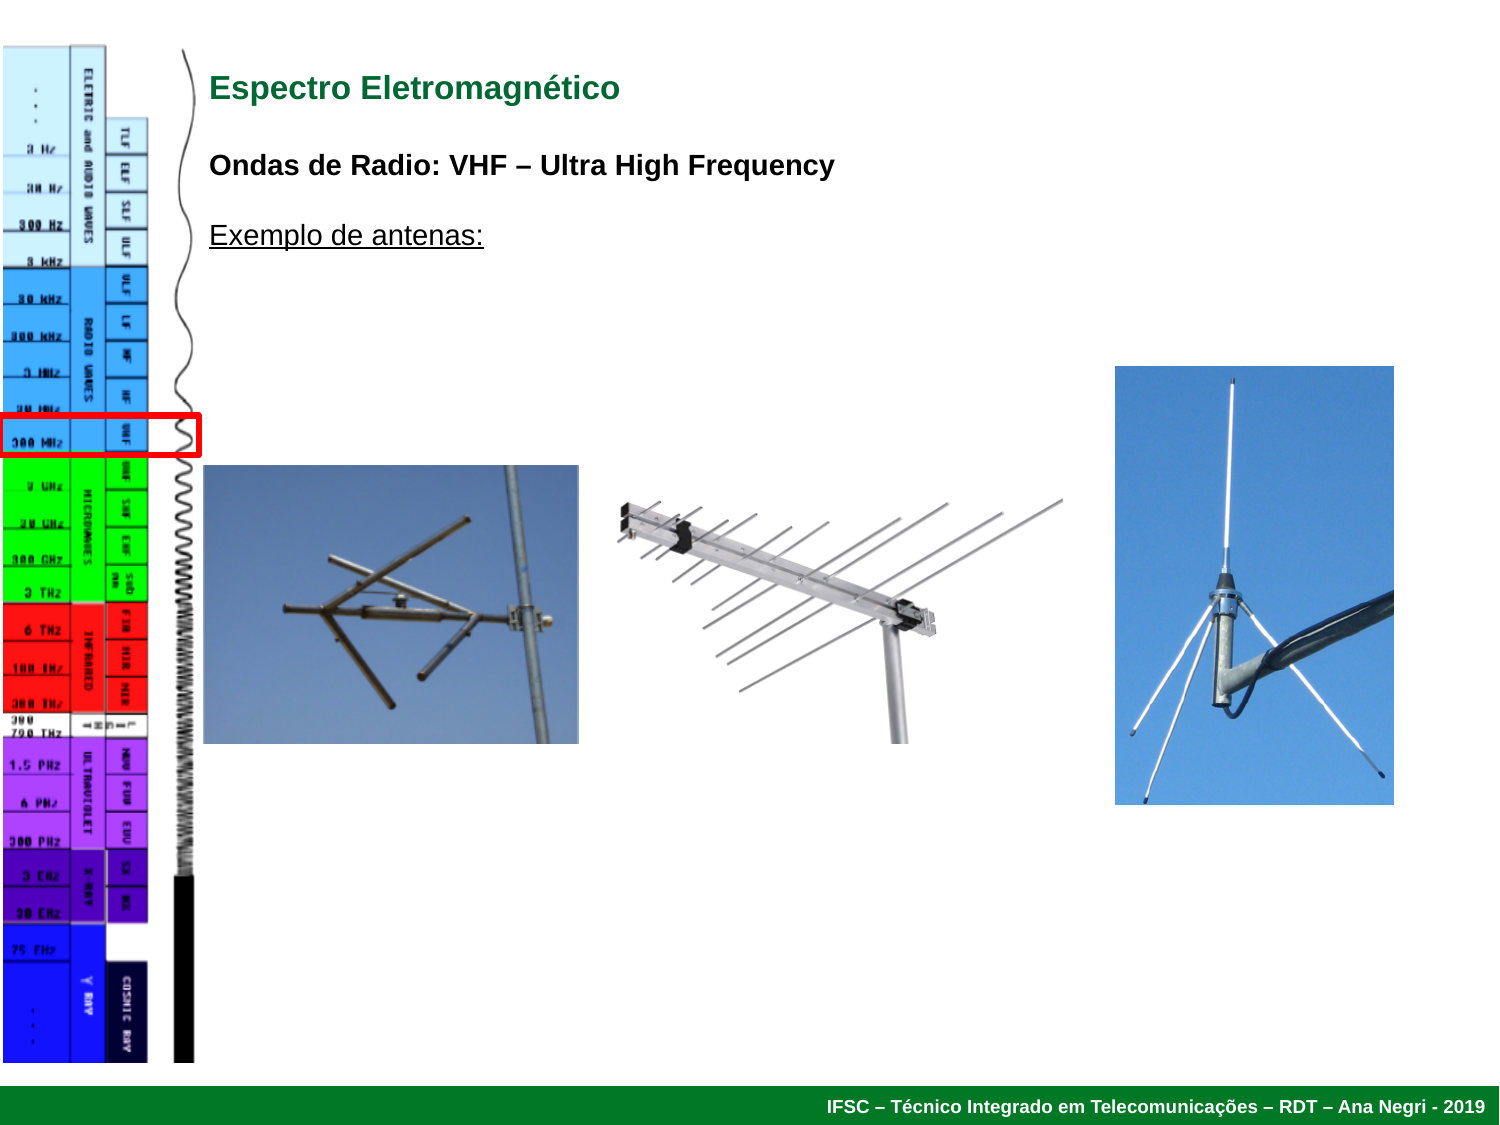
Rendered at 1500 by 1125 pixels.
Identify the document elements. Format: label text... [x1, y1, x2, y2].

picture [3, 35, 199, 412]
picture [3, 458, 199, 1063]
text_box Espectro Eletromagnético Ondas de Radio: VHF – Ultra High Frequency Exemplo de antenas: [199, 59, 1264, 619]
picture [3, 419, 196, 452]
picture [203, 465, 579, 744]
picture [1115, 366, 1394, 805]
picture [602, 448, 1063, 744]
text_box ção [199, 653, 203, 674]
text_box IFSC – Técnico Integrado em Telecomunicações – RDT – Ana Negri - 2019 [812, 1087, 1500, 1125]
text_box [0, 1086, 1499, 1125]
text_box ção [199, 613, 203, 643]
